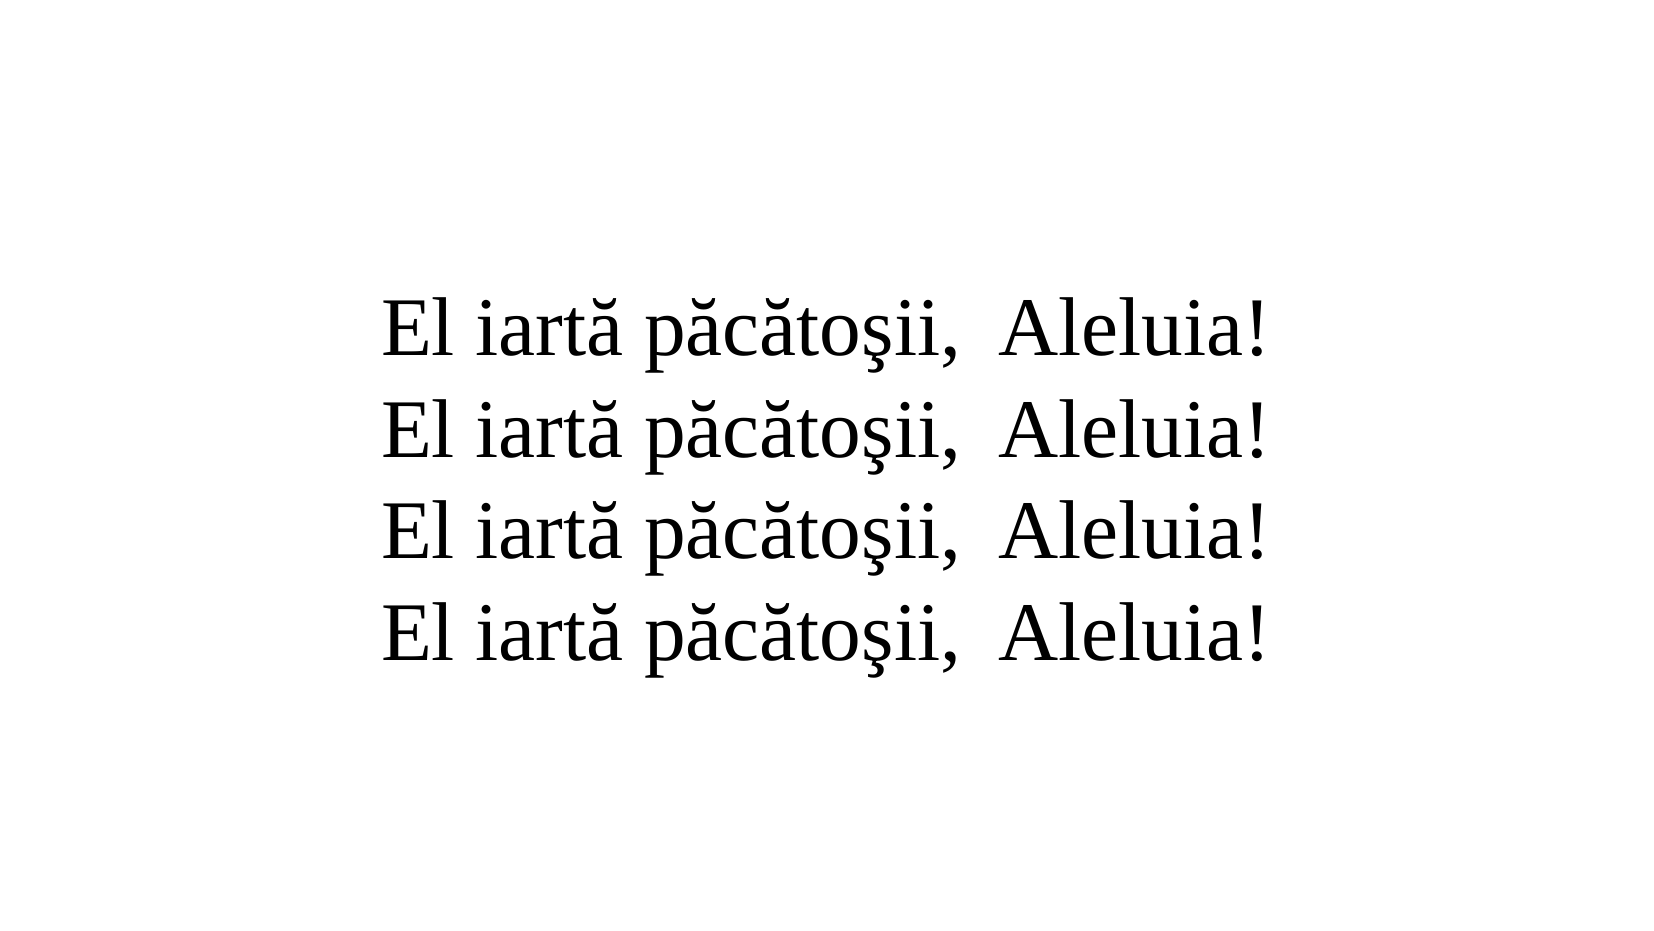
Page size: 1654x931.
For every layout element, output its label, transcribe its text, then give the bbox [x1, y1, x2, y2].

subtitle El iartă păcătoşii, Aleluia! El iartă păcătoşii, Aleluia! El iartă păcătoşii, Aleluia! El iartă păcătoşii, Aleluia! [165, 205, 1489, 745]
